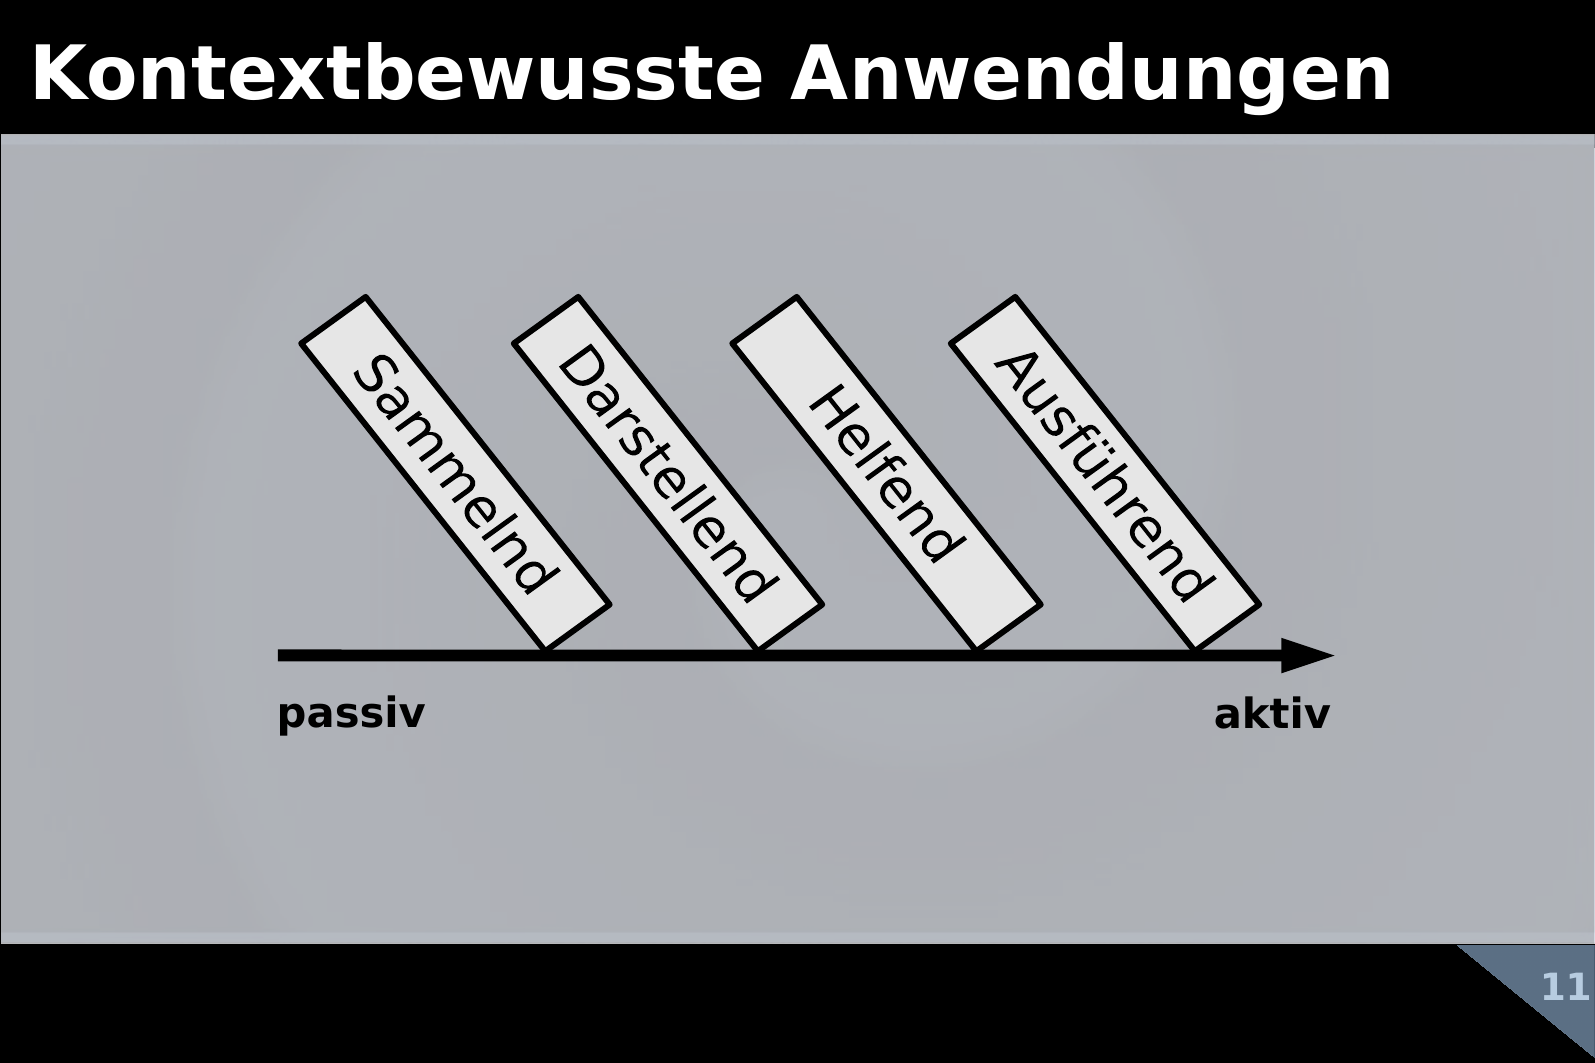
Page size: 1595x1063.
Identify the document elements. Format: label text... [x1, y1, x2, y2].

text_box passiv [261, 681, 469, 746]
text_box Ausführend [950, 296, 1260, 652]
text_box Helfend [732, 296, 1041, 652]
text_box Darstellend [513, 296, 823, 652]
title Kontextbewusste Anwendungen [29, 30, 1465, 118]
text_box Sammelnd [301, 296, 610, 652]
text_box aktiv [1198, 681, 1406, 746]
